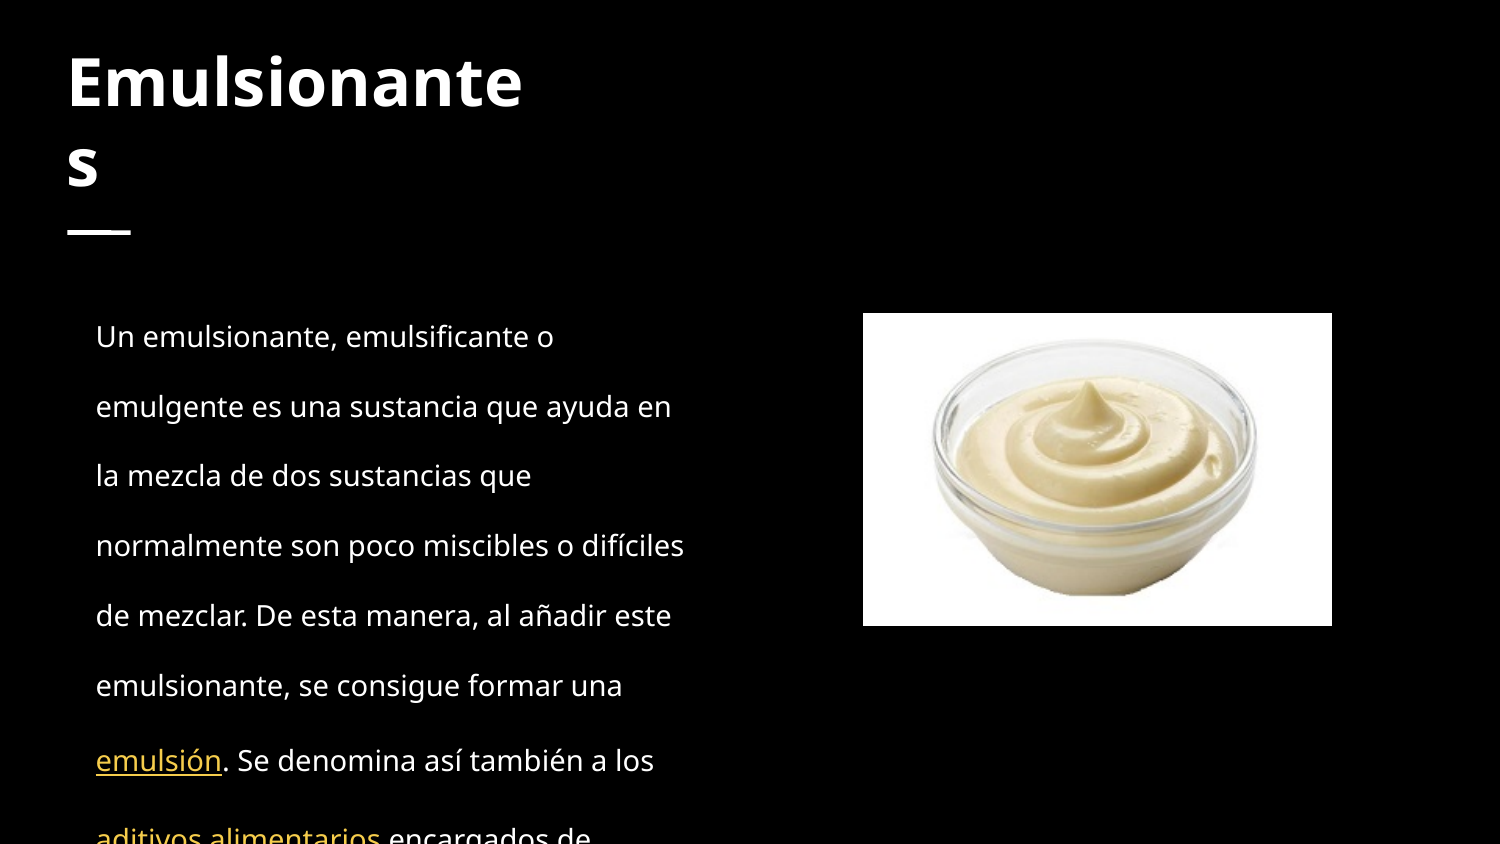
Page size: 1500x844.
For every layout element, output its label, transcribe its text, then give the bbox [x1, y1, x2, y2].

picture [863, 313, 1332, 626]
list Un emulsionante, emulsificante o emulgente es una sustancia que ayuda en la mezcla de dos sustancias que normalmente son poco miscibles o difíciles de mezclar. De esta manera, al añadir este emulsionante, se consigue formar una emulsión. Se denomina así también a los aditivos alimentarios encargados de facilitar el proceso de emulsión de los ingredientes [51, 267, 705, 749]
title Emulsionantes [51, 91, 563, 216]
